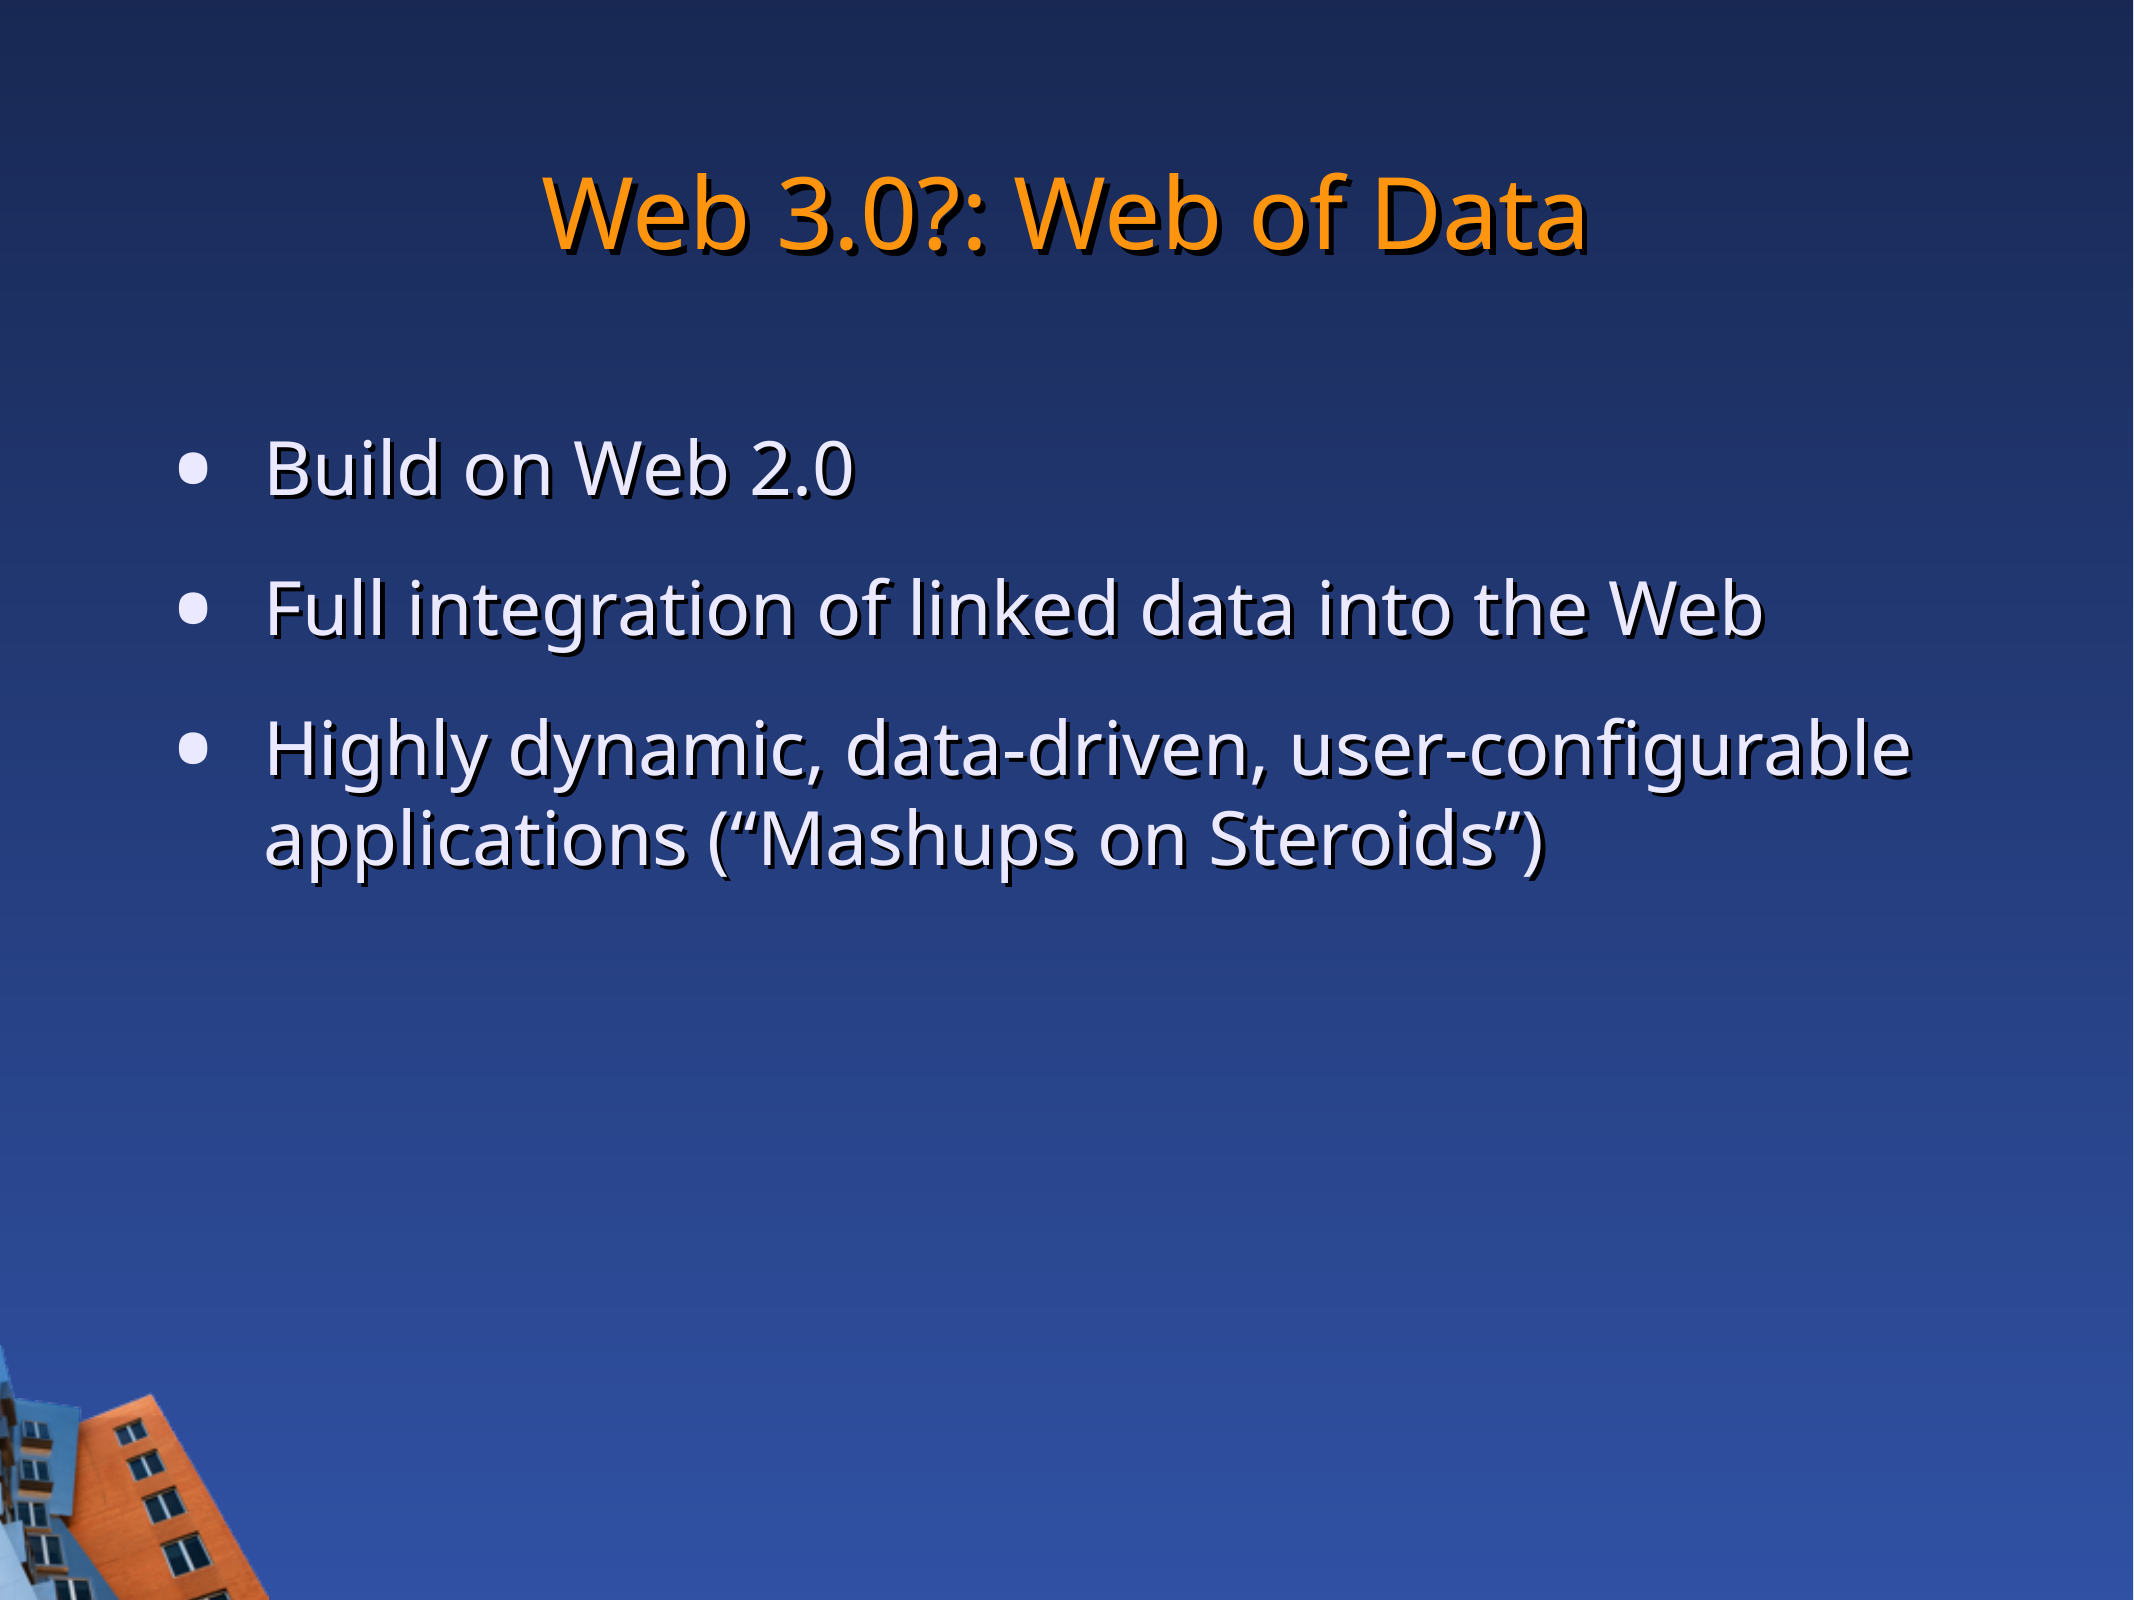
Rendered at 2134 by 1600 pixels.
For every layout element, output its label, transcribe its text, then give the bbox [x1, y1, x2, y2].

list Build on Web 2.0 Full integration of linked data into the Web Highly dynamic, data-driven, user-configurable applications (“Mashups on Steroids”) [117, 420, 2038, 1477]
picture [0, 1345, 269, 1600]
title Web 3.0?: Web of Data [106, 76, 2027, 344]
